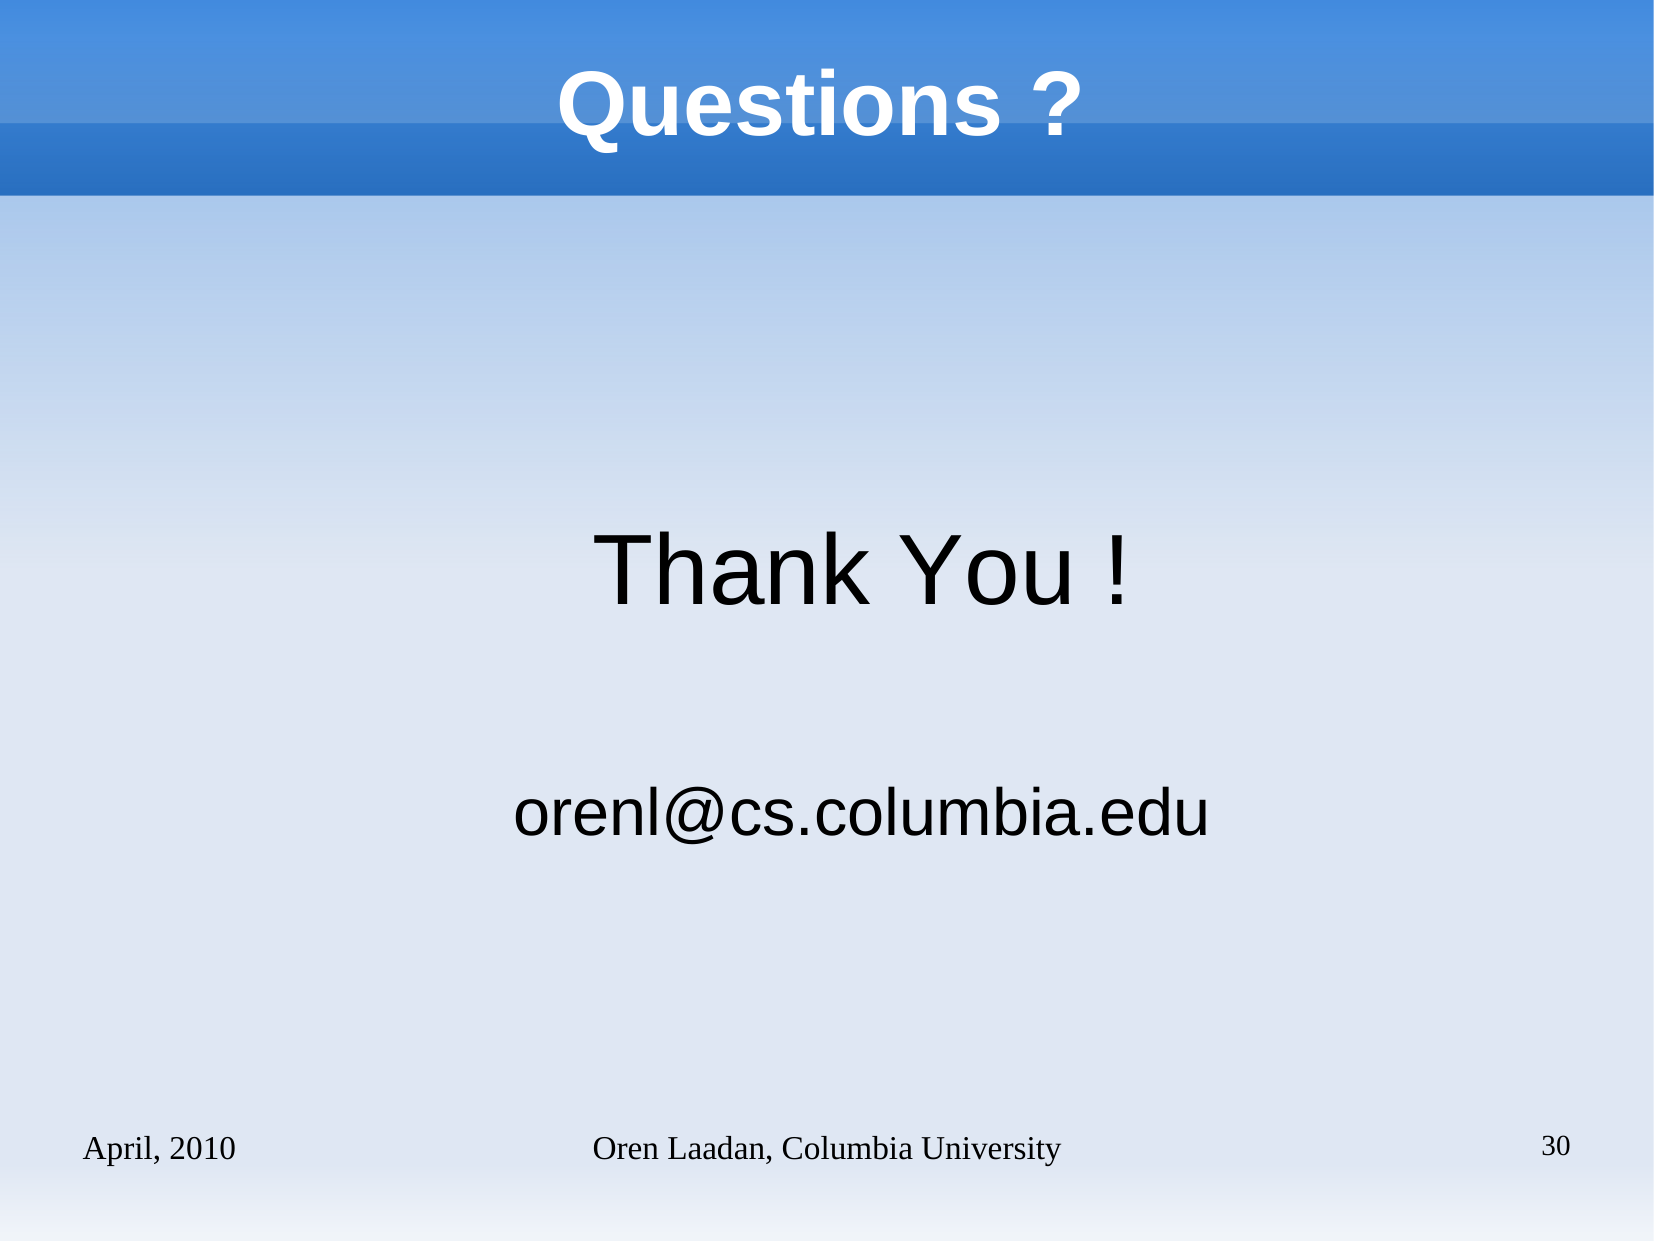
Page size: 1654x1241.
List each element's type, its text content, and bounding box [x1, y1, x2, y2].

picture [0, 0, 1654, 1241]
list Thank You ! orenl@cs.columbia.edu [82, 290, 1571, 1094]
title Questions ? [76, 7, 1565, 200]
